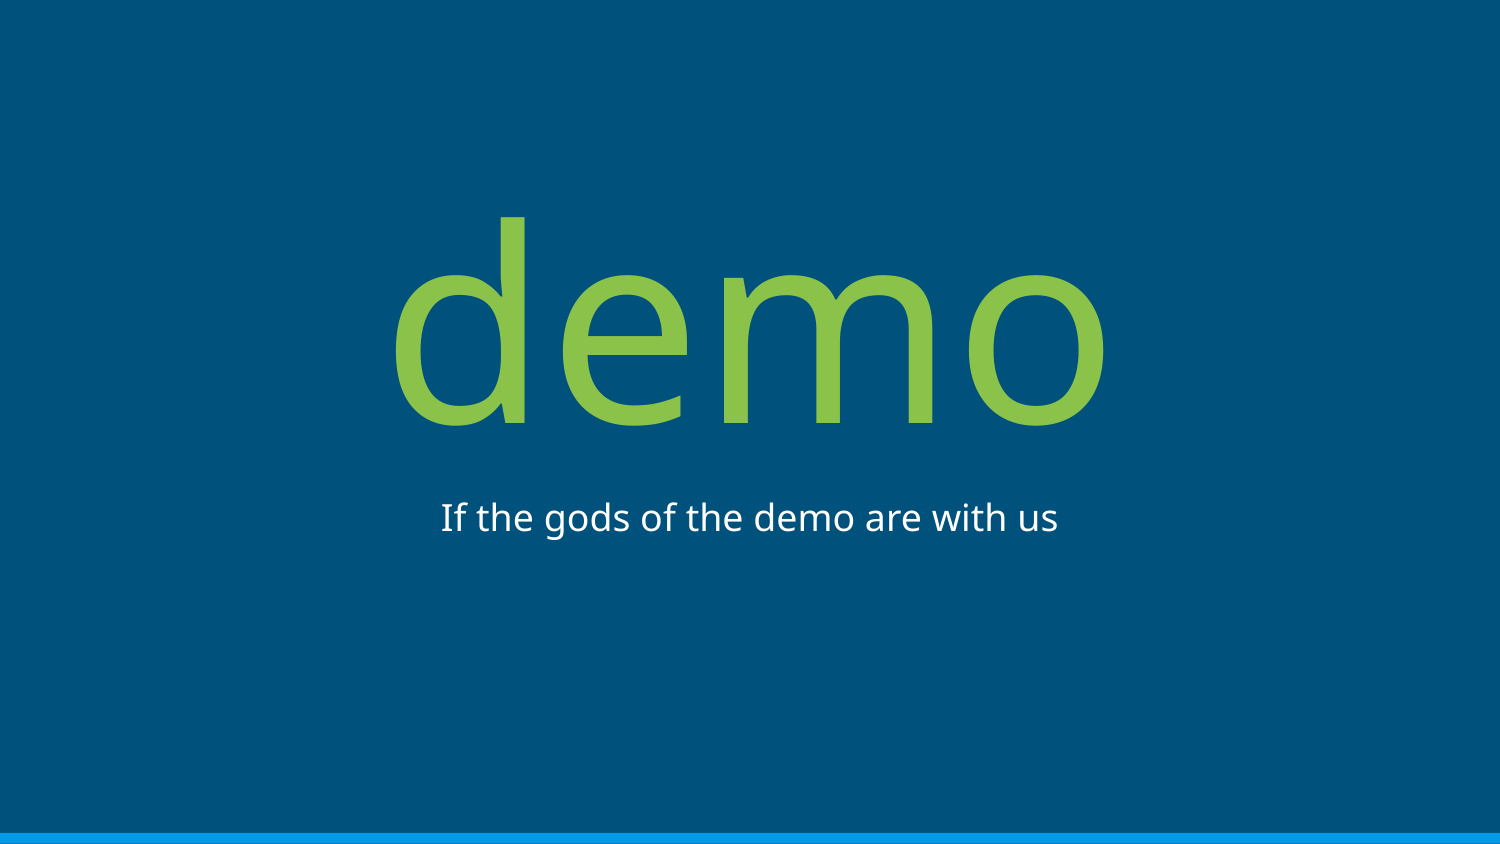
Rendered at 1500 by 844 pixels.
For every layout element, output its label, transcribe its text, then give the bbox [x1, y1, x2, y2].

title demo [63, 189, 1437, 442]
list If the gods of the demo are with us [63, 478, 1437, 655]
